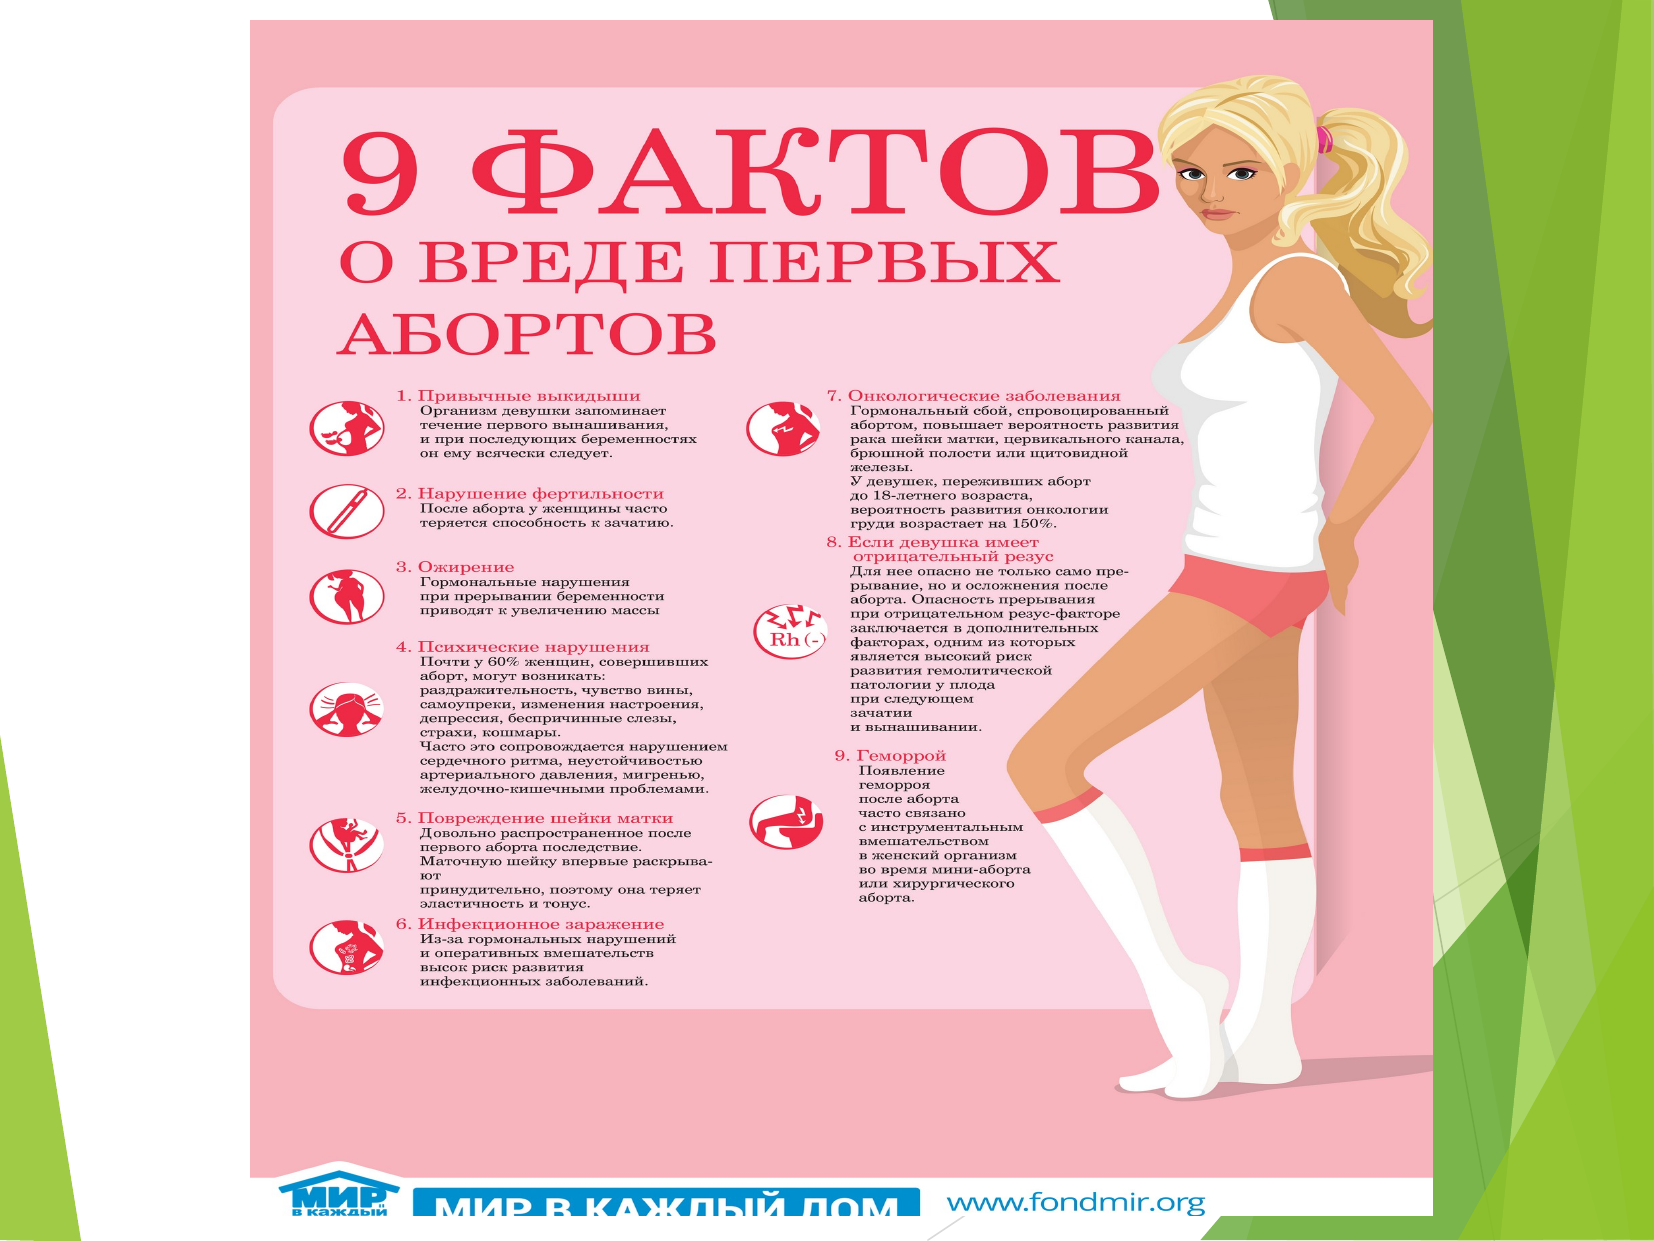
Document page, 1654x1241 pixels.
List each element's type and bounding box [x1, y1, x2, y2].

picture [758, 1199, 784, 1216]
picture [475, 1199, 502, 1216]
picture [719, 1199, 753, 1216]
picture [250, 20, 1433, 1216]
picture [617, 1199, 638, 1216]
picture [764, 1191, 778, 1196]
picture [690, 1199, 713, 1216]
picture [831, 1198, 858, 1216]
picture [863, 1199, 897, 1216]
picture [587, 1199, 610, 1216]
picture [803, 1199, 827, 1216]
picture [547, 1199, 571, 1216]
picture [507, 1199, 531, 1216]
picture [643, 1199, 683, 1216]
picture [436, 1199, 470, 1216]
